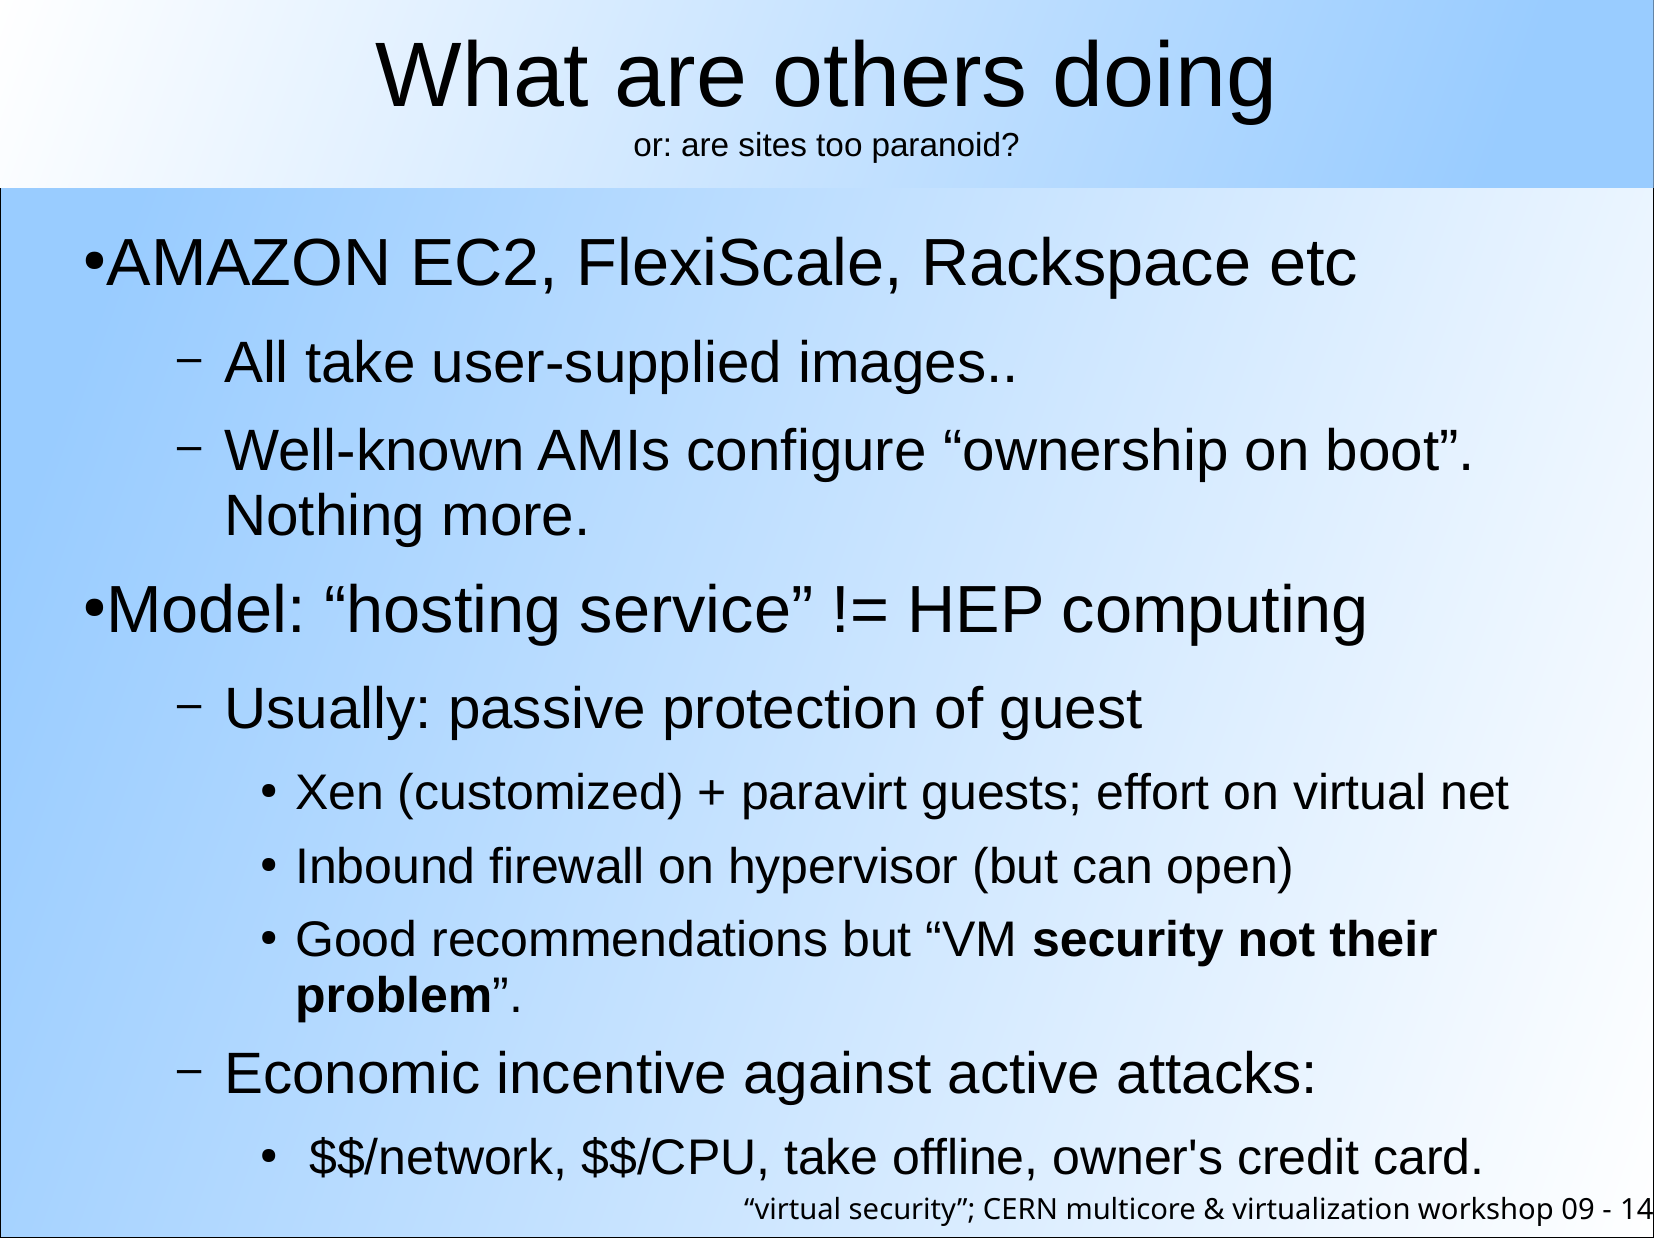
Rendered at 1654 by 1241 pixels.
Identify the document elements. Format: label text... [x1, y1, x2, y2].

title What are others doing or: are sites too paranoid? [82, 0, 1571, 188]
list AMAZON EC2, FlexiScale, Rackspace etc All take user-supplied images.. Well-known AMIs configure “ownership on boot”. Nothing more. Model: “hosting service” != HEP computing Usually: passive protection of guest Xen (customized) + paravirt guests; effort on virtual net Inbound firewall on hypervisor (but can open) Good recommendations but “VM security not their problem”. Economic incentive against active attacks: $$/network, $$/CPU, take offline, owner's credit card. [82, 225, 1571, 1241]
